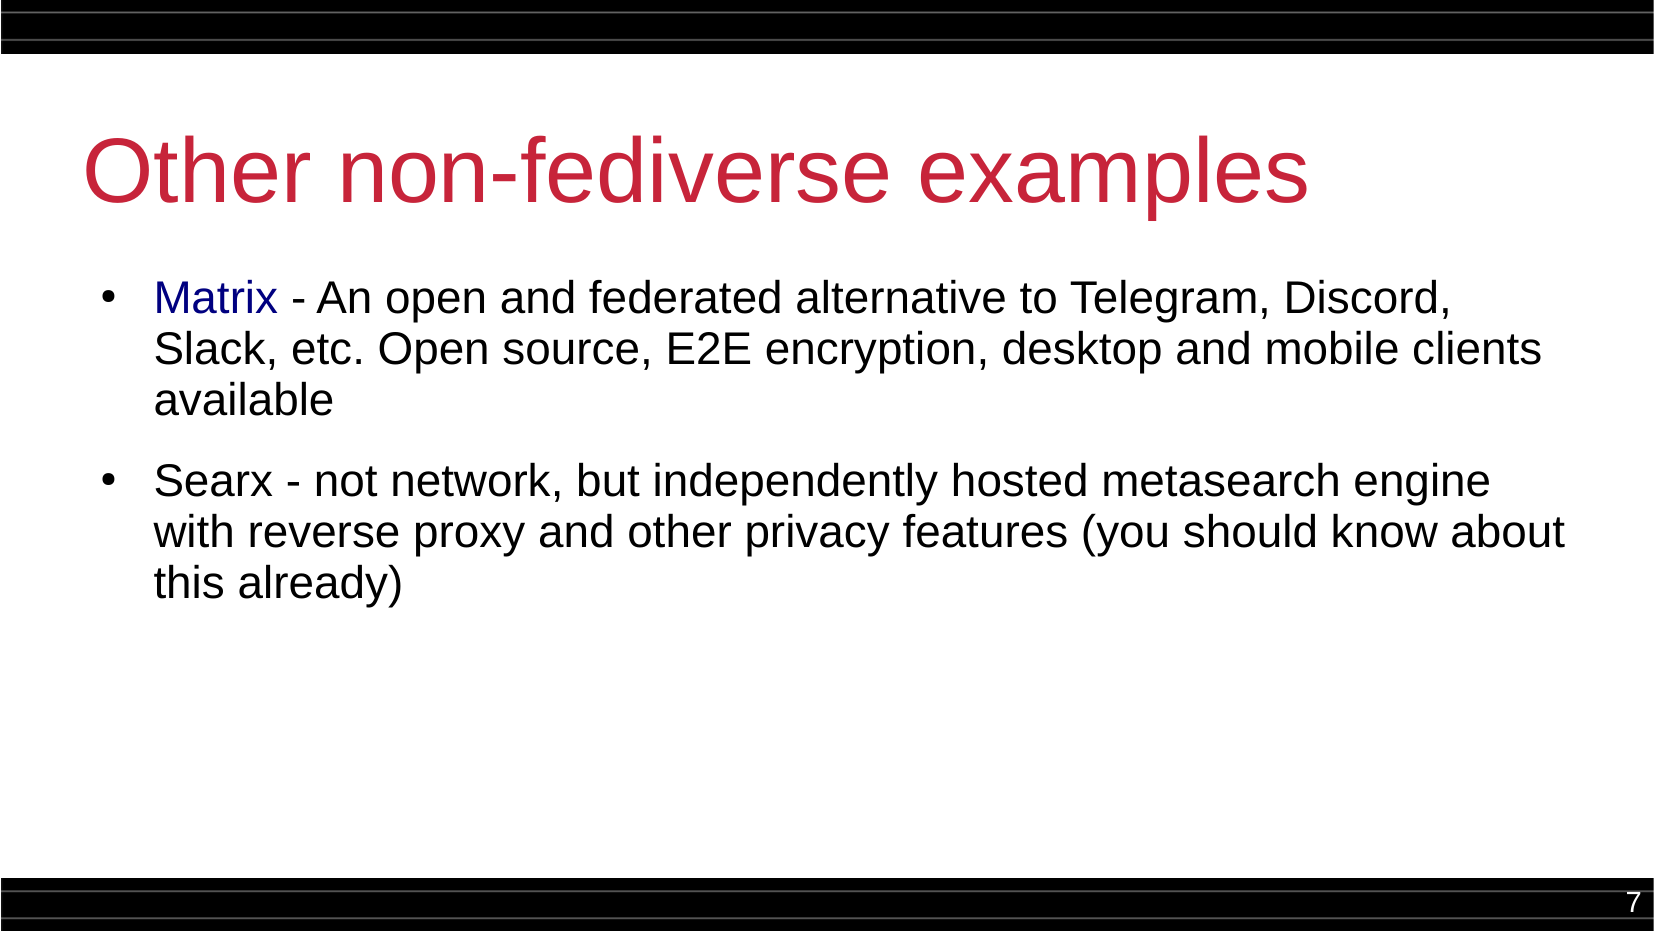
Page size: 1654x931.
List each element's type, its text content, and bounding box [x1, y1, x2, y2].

picture [1, 0, 1654, 54]
title Other non-fediverse examples [82, 92, 1571, 249]
list Matrix - An open and federated alternative to Telegram, Discord, Slack, etc. Open source, E2E encryption, desktop and mobile clients available Searx - not network, but independently hosted metasearch engine with reverse proxy and other privacy features (you should know about this already) [82, 271, 1571, 851]
picture [1, 878, 1654, 931]
